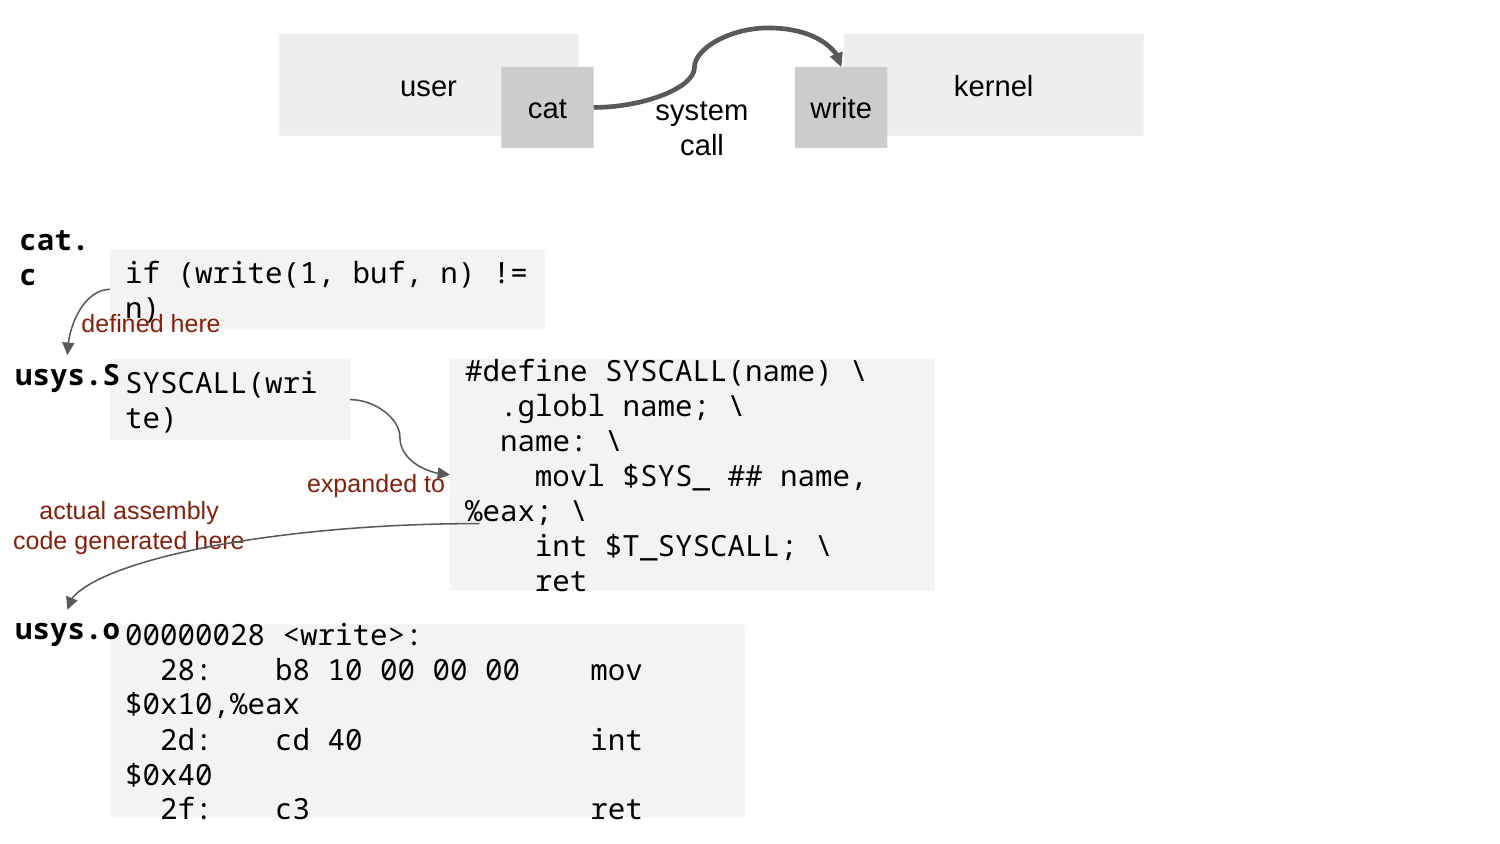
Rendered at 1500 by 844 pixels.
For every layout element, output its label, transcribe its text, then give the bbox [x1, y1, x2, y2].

text_box write [795, 66, 888, 148]
text_box system call [634, 85, 770, 167]
text_box cat [501, 66, 594, 148]
text_box actual assembly code generated here [138, 539, 262, 566]
text_box expanded to [290, 450, 463, 515]
text_box usys.S [0, 355, 136, 393]
text_box if (write(1, buf, n) != n) [110, 249, 545, 330]
text_box usys.o [0, 609, 136, 647]
text_box SYSCALL(write) [110, 359, 350, 441]
text_box actual assembly code generated here [0, 484, 262, 566]
text_box defined here [48, 303, 254, 341]
text_box user [278, 34, 579, 136]
text_box #define SYSCALL(name) \ .globl name; \ name: \ movl $SYS_ ## name, %eax; \ int $T_SYSCALL; \ ret [450, 359, 935, 591]
text_box 00000028 <write>: 28: b8 10 00 00 00 mov $0x10,%eax 2d: cd 40 int $0x40 2f: c3 ret [110, 624, 745, 818]
text_box cat.c [4, 227, 122, 286]
text_box kernel [844, 34, 1144, 136]
